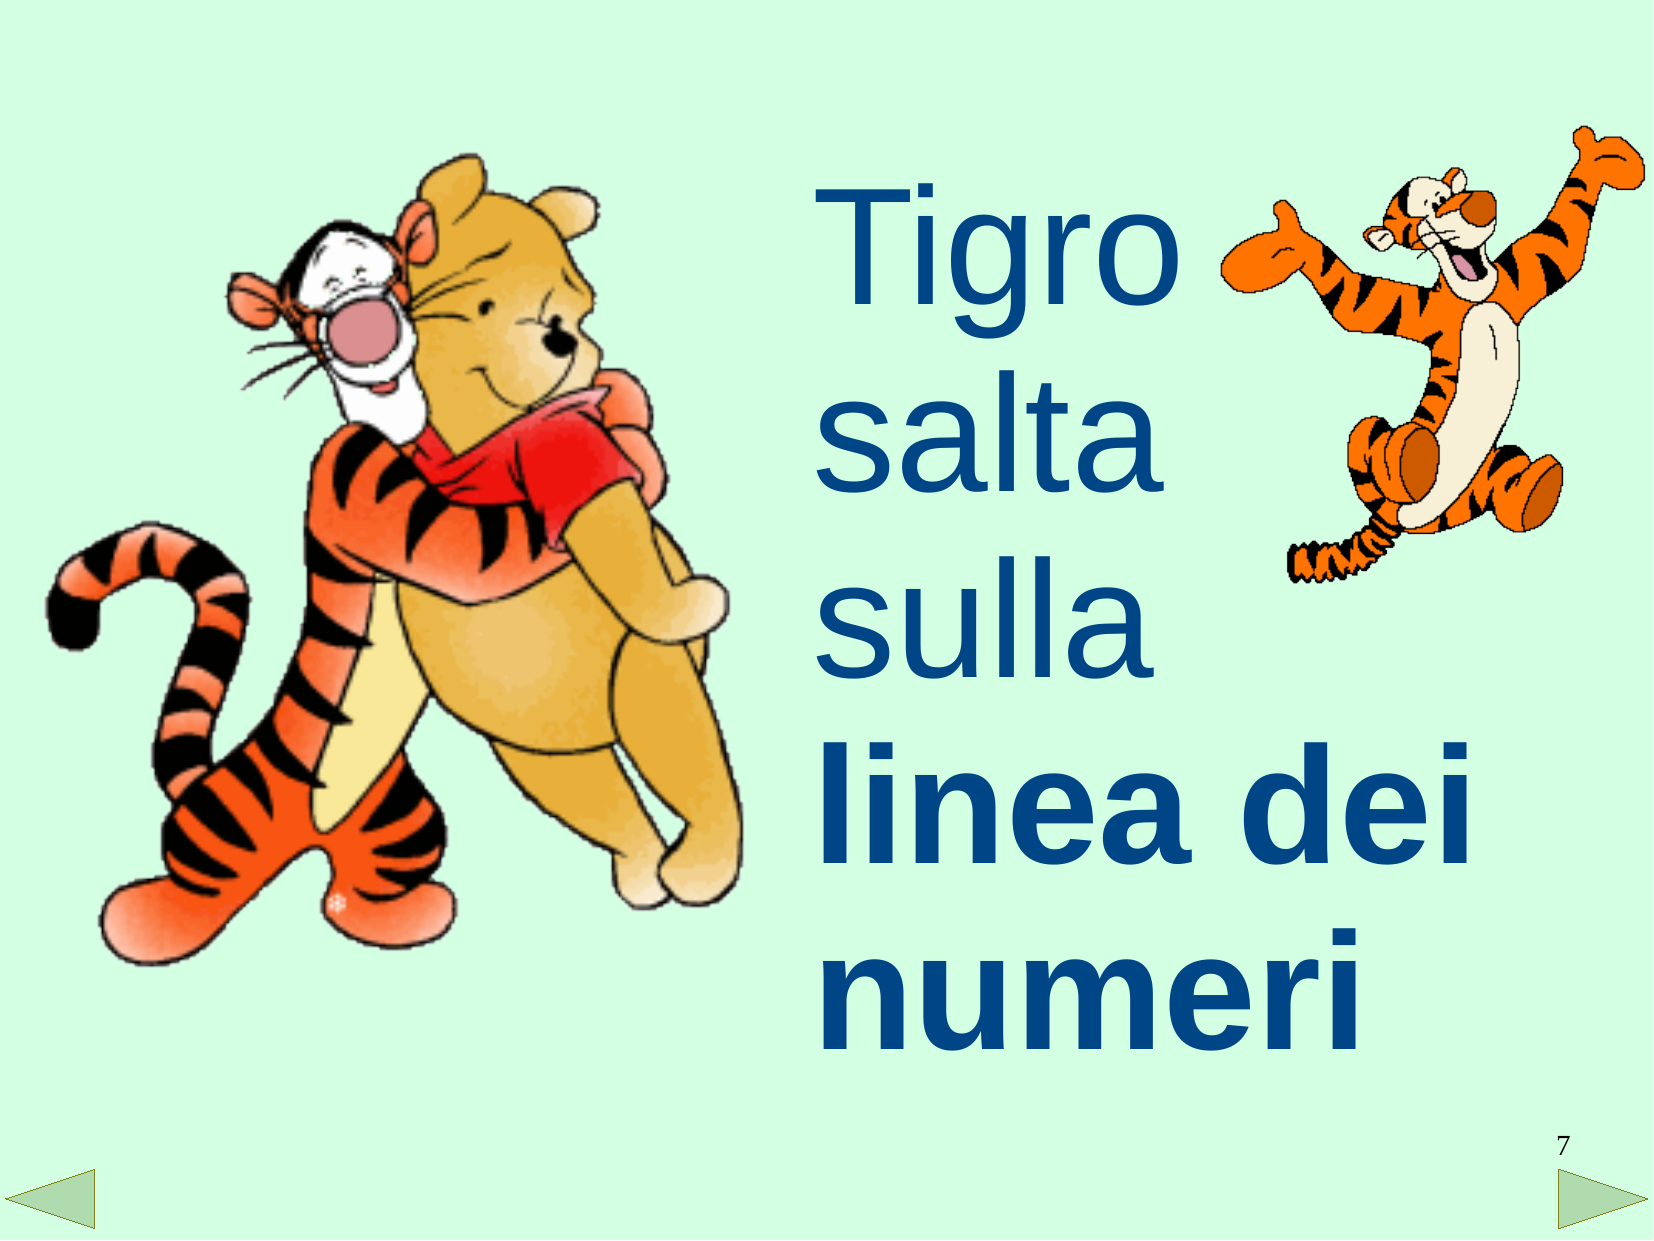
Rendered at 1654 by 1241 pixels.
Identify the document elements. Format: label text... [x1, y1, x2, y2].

text_box [5, 1169, 95, 1229]
text_box Tigro salta sulla linea dei numeri [797, 146, 1565, 1093]
picture [1213, 118, 1647, 587]
picture [29, 147, 758, 975]
text_box [1558, 1169, 1648, 1229]
